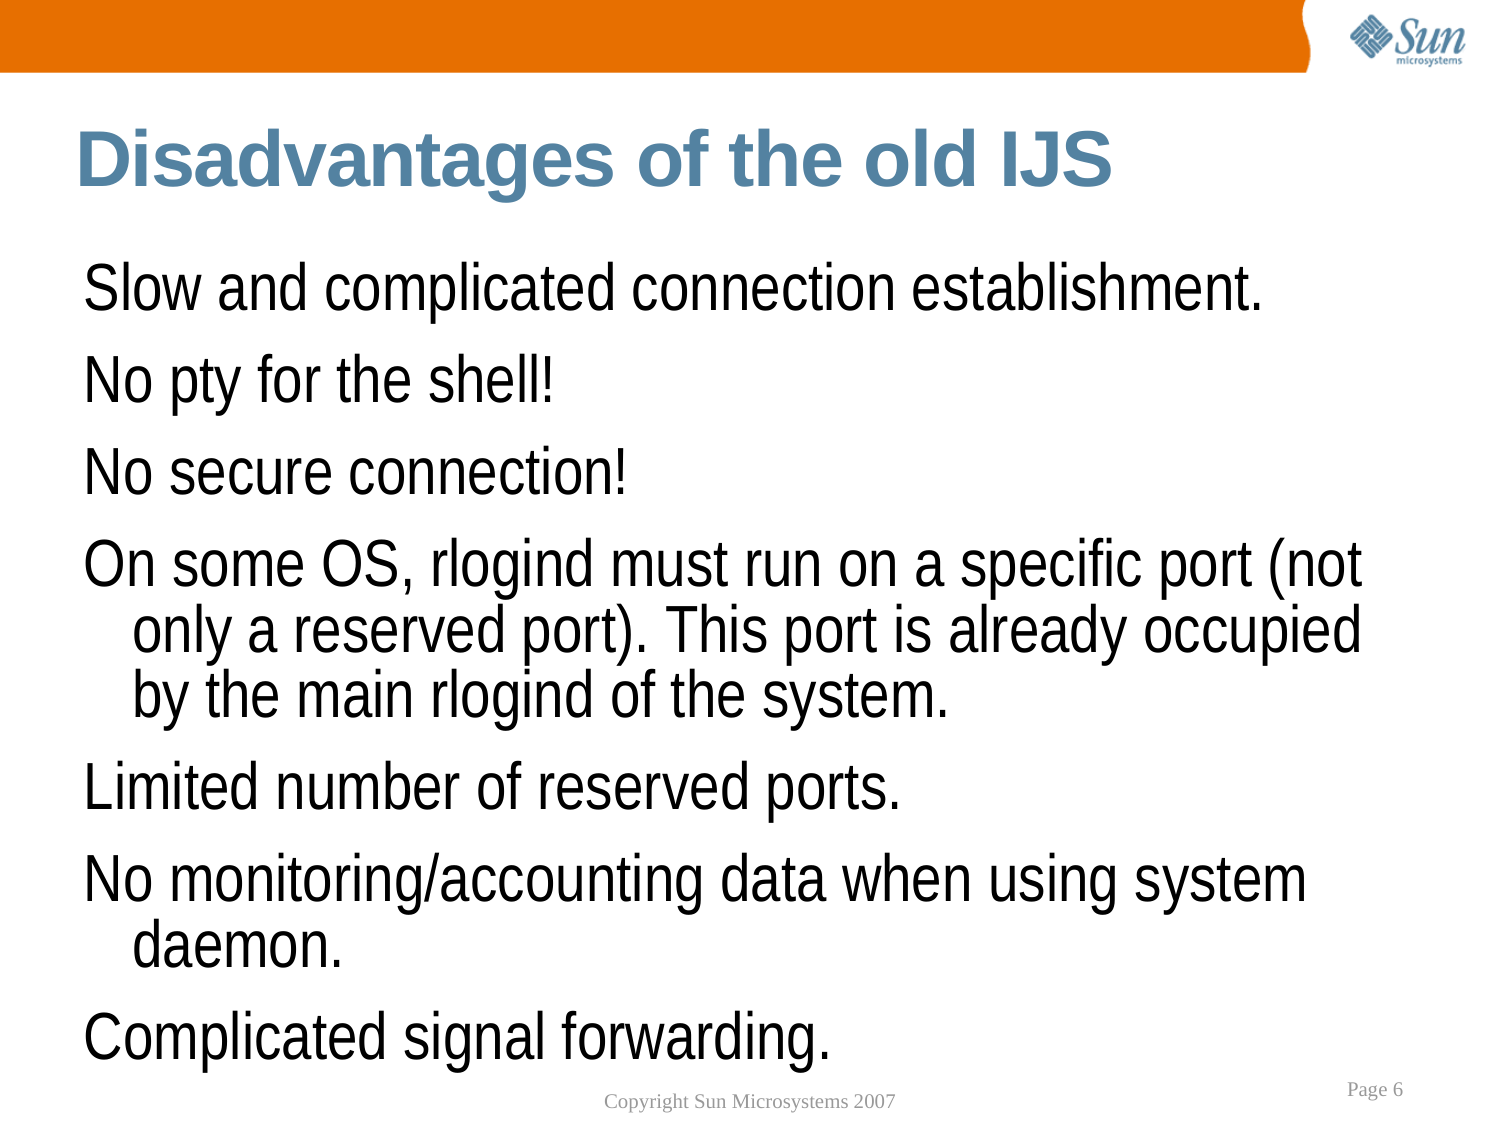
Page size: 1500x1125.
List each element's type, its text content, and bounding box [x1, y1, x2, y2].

title Disadvantages of the old IJS [75, 123, 1437, 227]
list Slow and complicated connection establishment. No pty for the shell! No secure connection! On some OS, rlogind must run on a specific port (not only a reserved port). This port is already occupied by the main rlogind of the system. Limited number of reserved ports. No monitoring/accounting data when using system daemon. Complicated signal forwarding. [64, 258, 1401, 1073]
picture [0, 0, 1500, 75]
